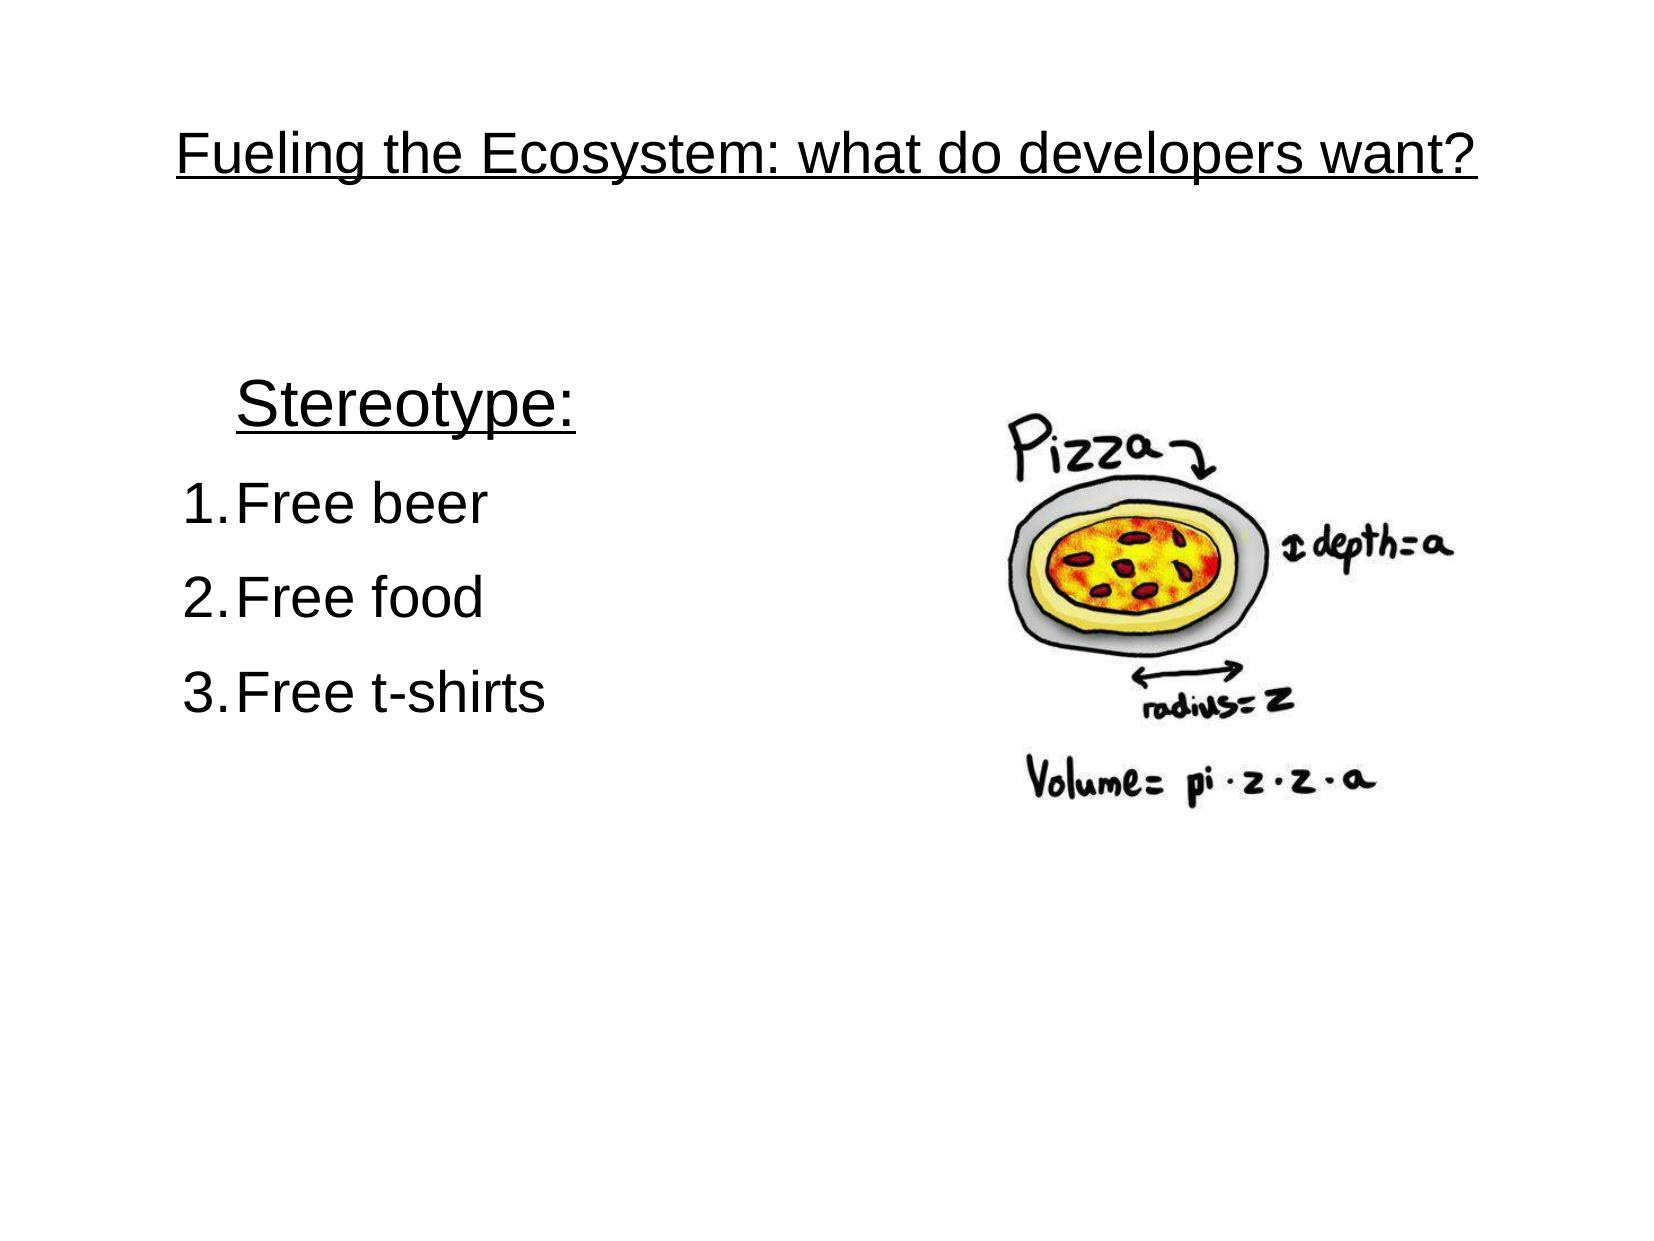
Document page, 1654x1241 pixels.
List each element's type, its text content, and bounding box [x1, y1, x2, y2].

list Stereotype: Free beer Free food Free t-shirts [165, 366, 856, 856]
title Fueling the Ecosystem: what do developers want? [82, 49, 1571, 257]
picture [1005, 411, 1456, 811]
